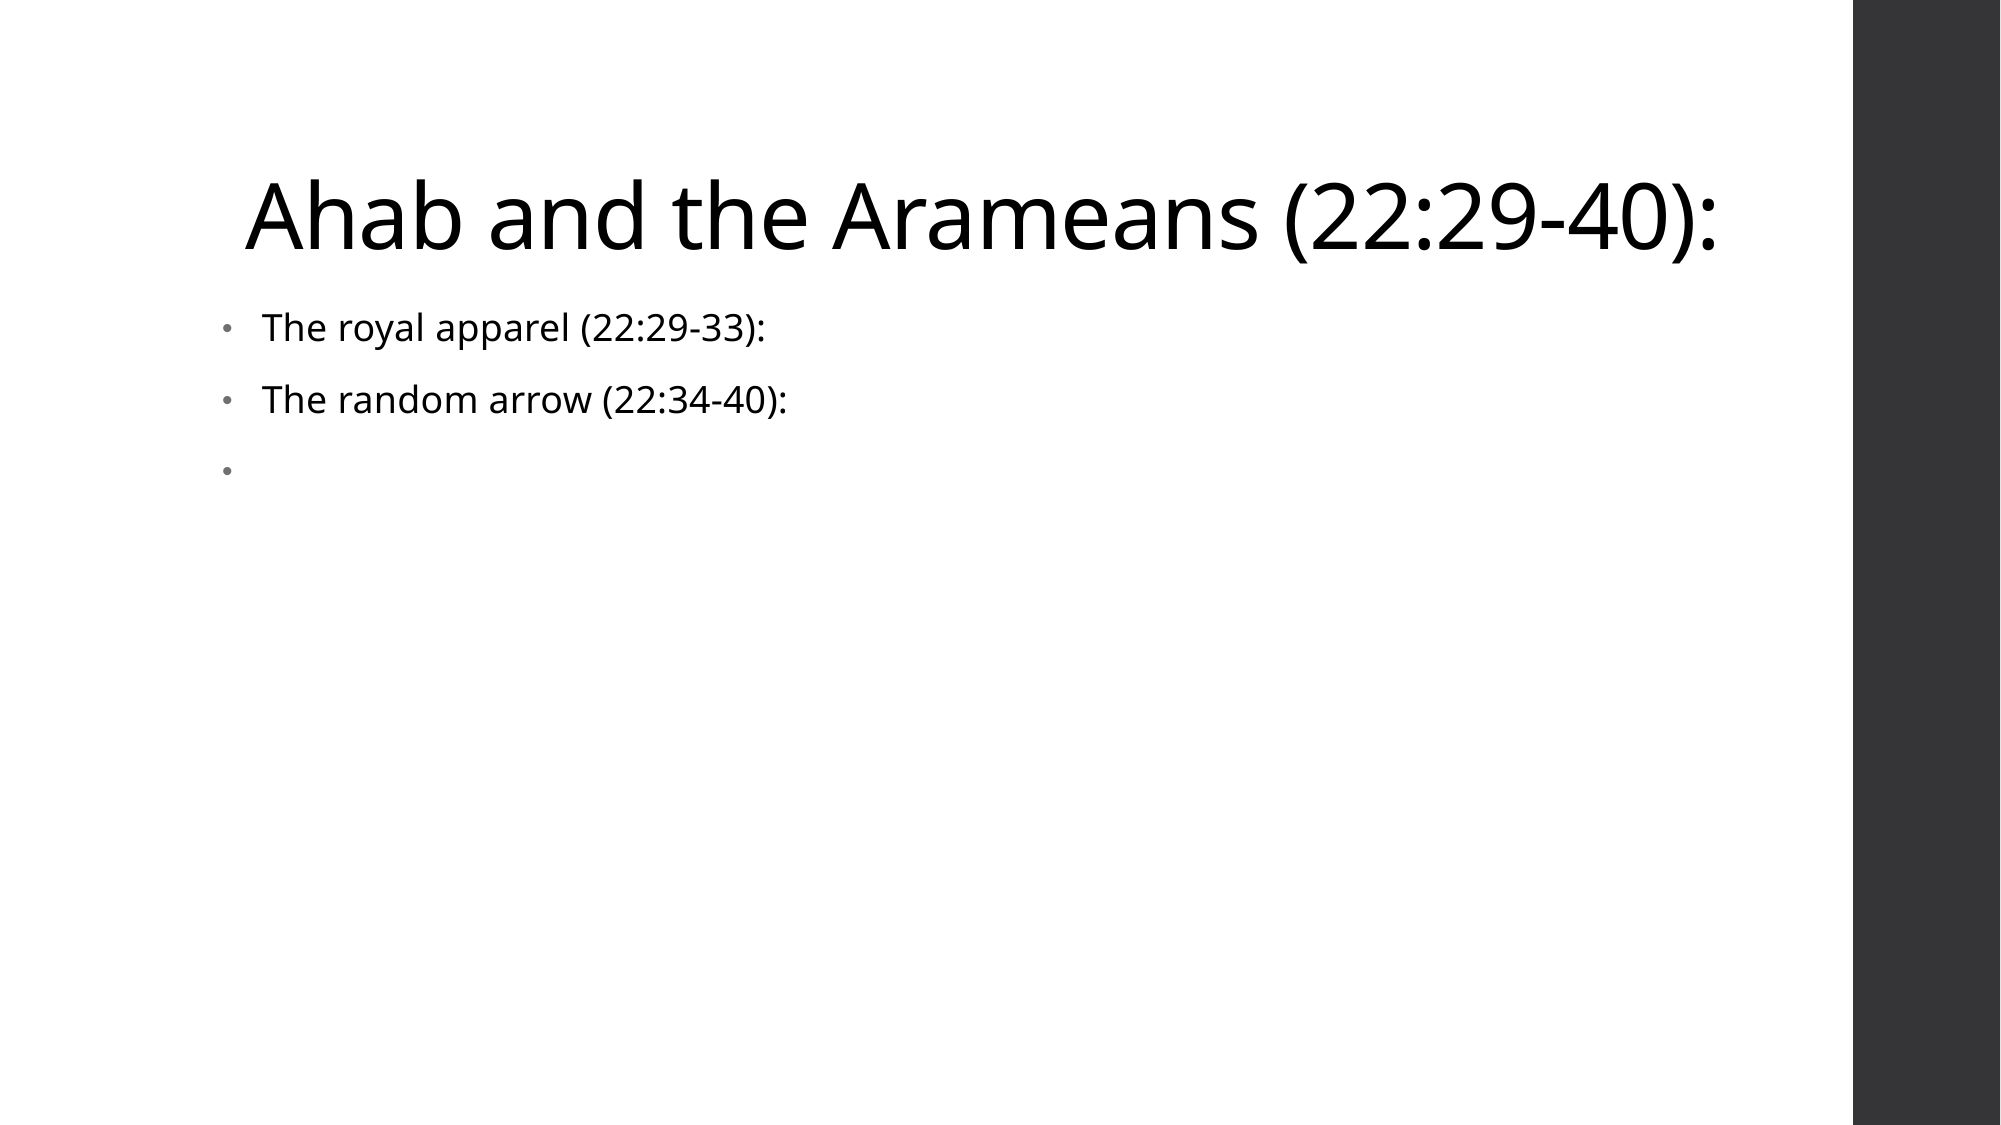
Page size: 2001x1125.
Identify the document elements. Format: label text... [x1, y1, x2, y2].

title Ahab and the Arameans (22:29-40): [206, 60, 1797, 278]
list The royal apparel (22:29-33): The random arrow (22:34-40): [206, 299, 1617, 1014]
